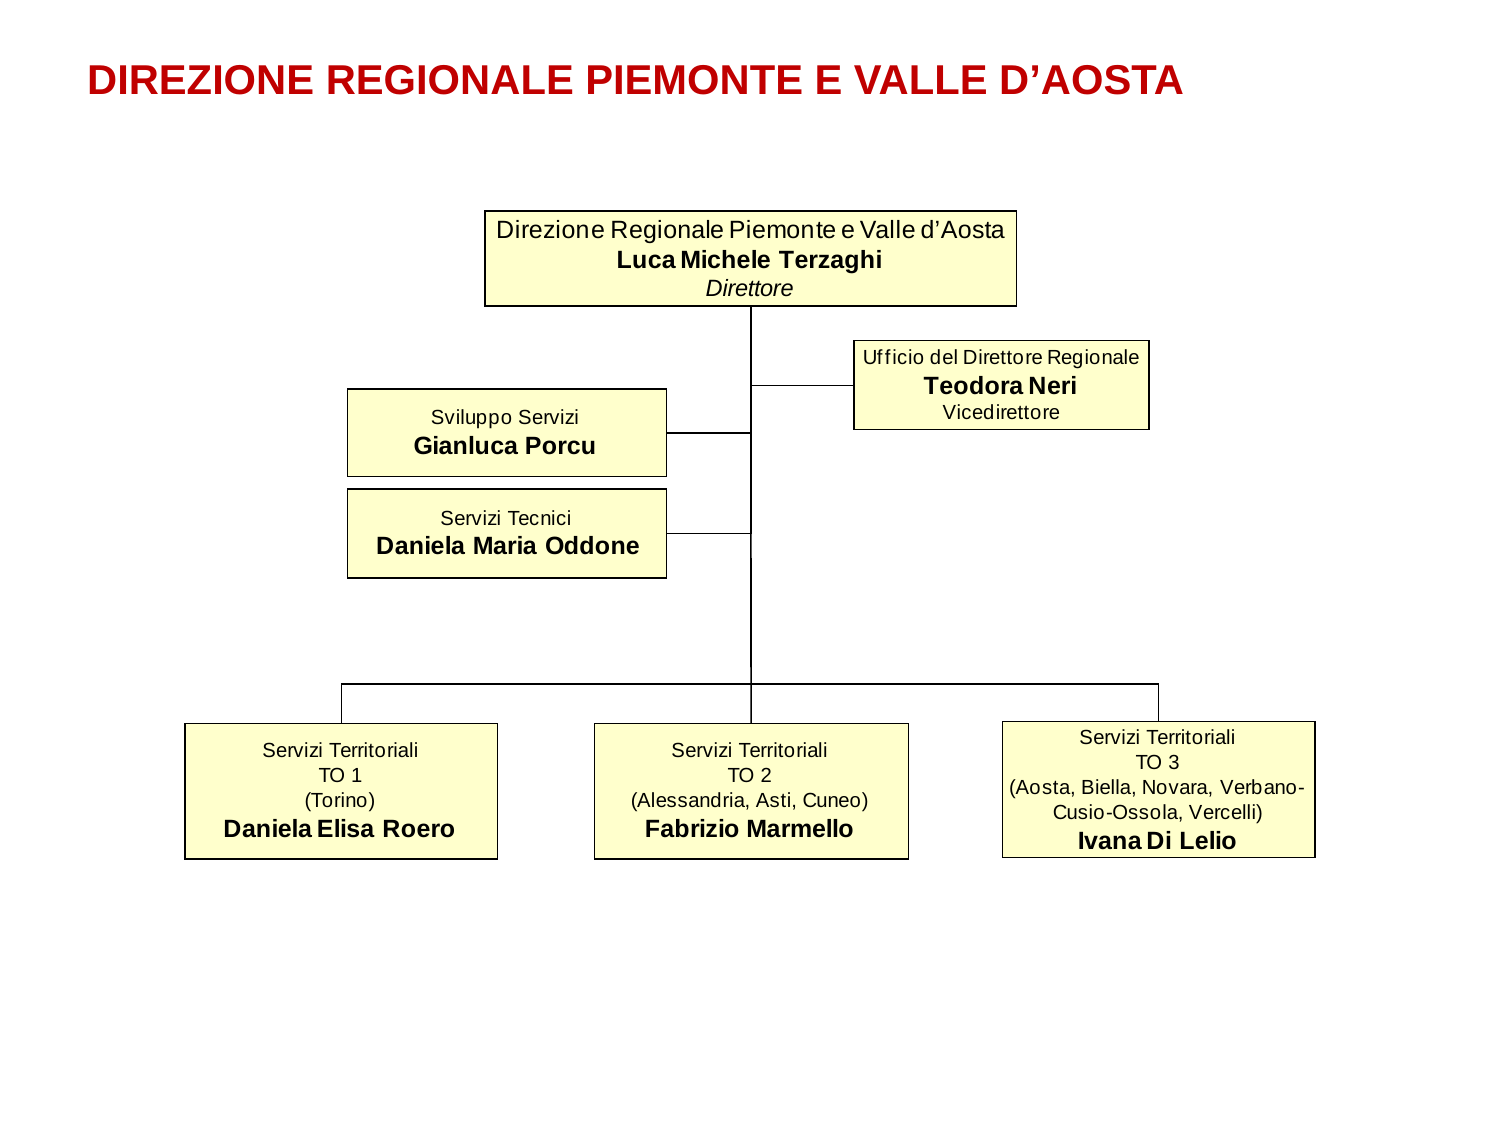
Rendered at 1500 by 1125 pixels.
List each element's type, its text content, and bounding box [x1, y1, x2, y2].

picture [182, 205, 1318, 861]
text_box DIREZIONE REGIONALE PIEMONTE E VALLE D’AOSTA [72, 45, 1462, 128]
